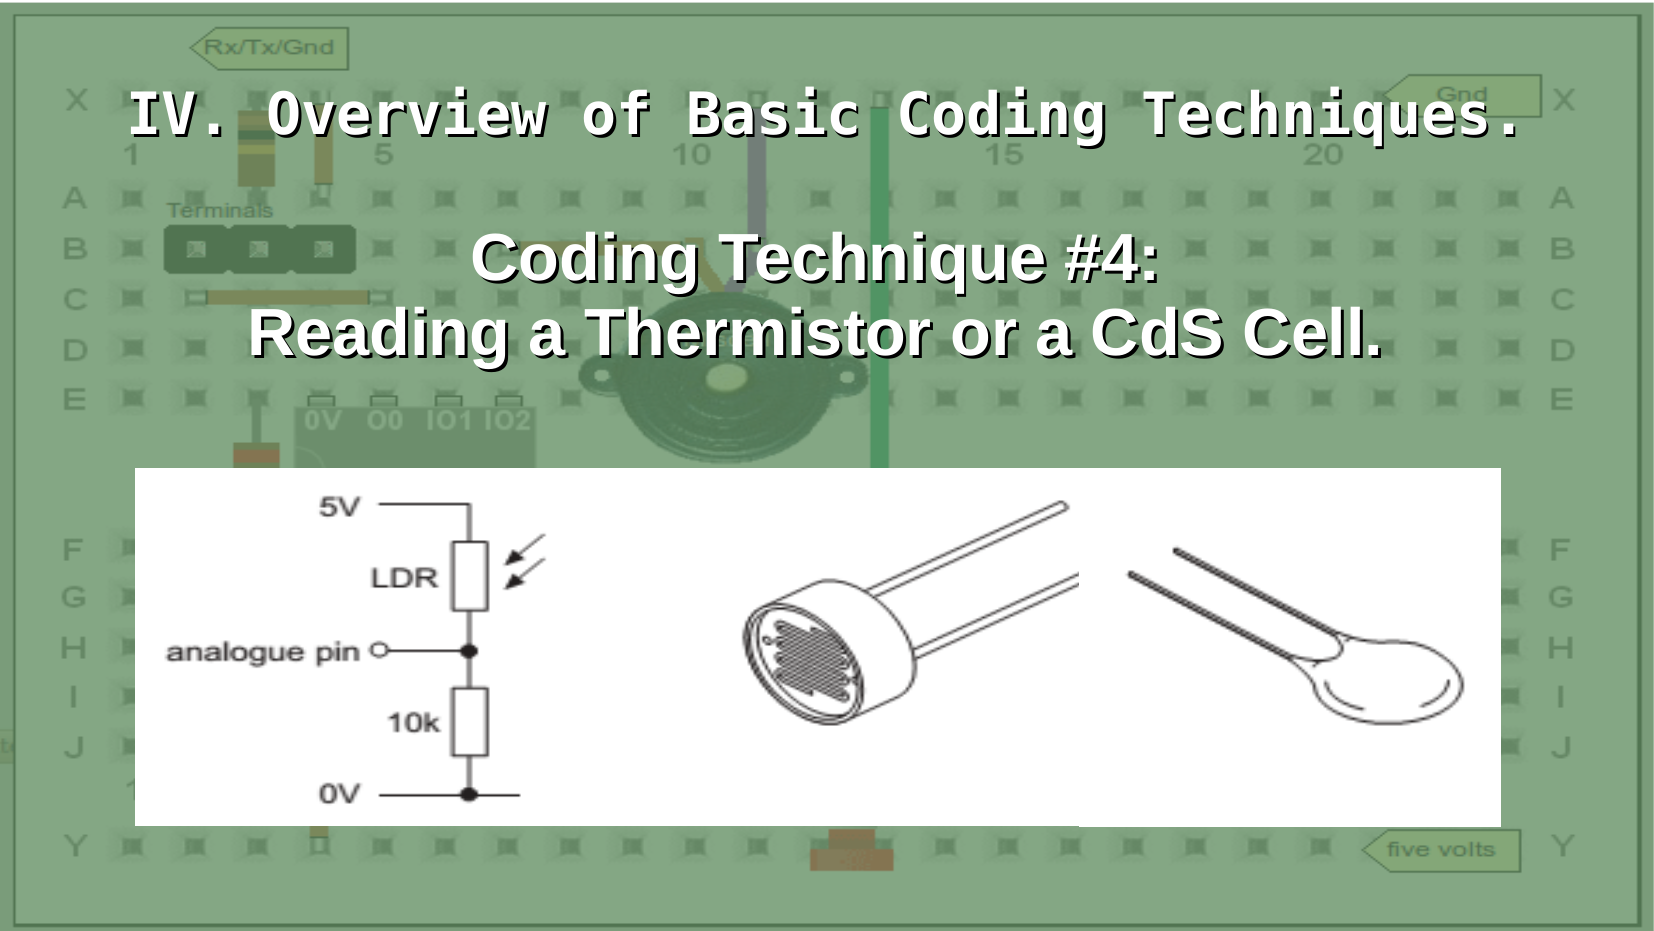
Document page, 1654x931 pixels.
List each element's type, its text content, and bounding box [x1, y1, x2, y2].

subtitle Coding Technique #4: Reading a Thermistor or a CdS Cell. [71, 219, 1561, 892]
picture [0, 2, 1654, 931]
title IV. Overview of Basic Coding Techniques. [82, 28, 1571, 202]
